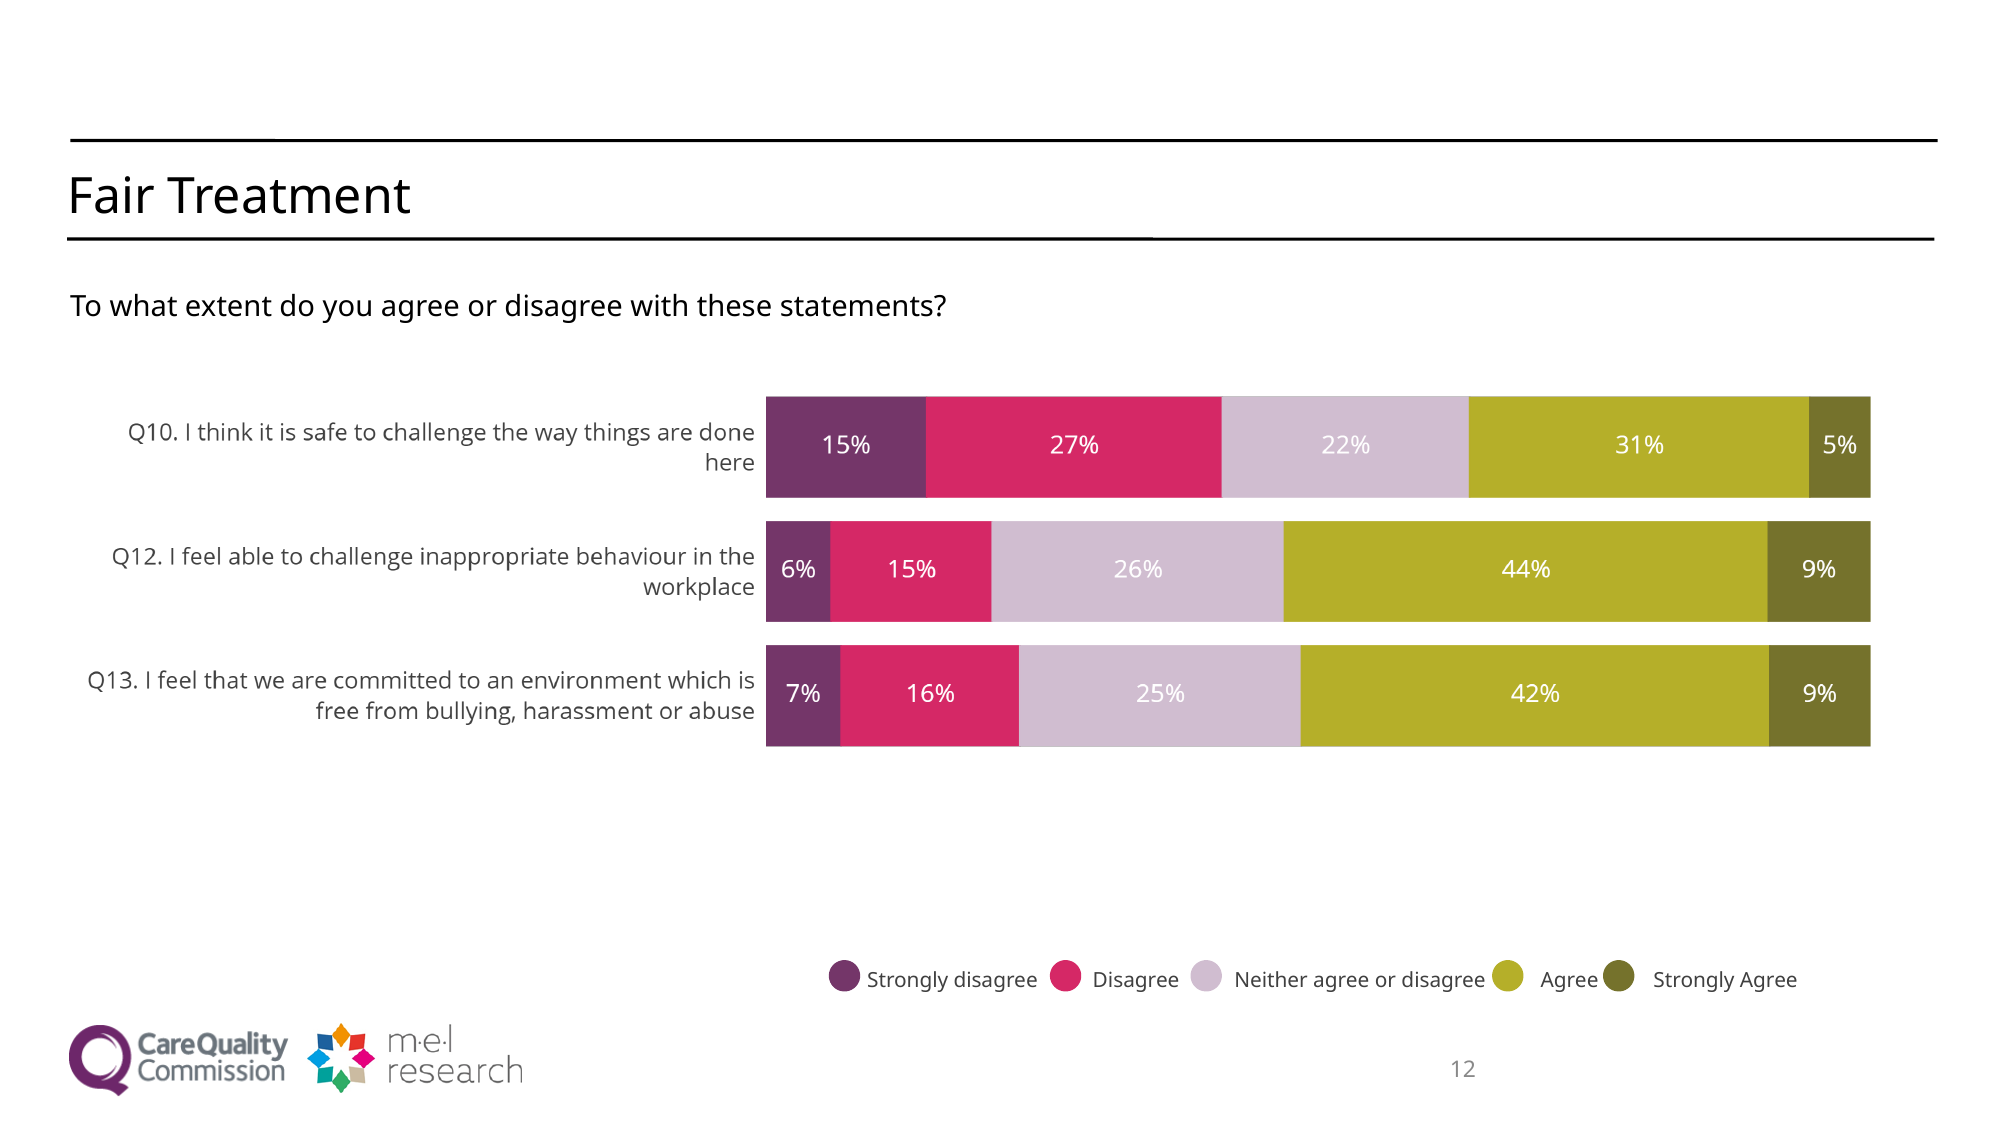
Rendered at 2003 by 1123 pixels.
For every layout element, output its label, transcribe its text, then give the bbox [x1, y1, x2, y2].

text_box Strongly disagree Disagree Neither agree or disagree Agree Strongly Agree [1070, 961, 1202, 992]
title Fair Treatment [67, 143, 1935, 232]
picture [307, 1023, 522, 1093]
text_box [1492, 960, 1524, 992]
picture [67, 1023, 291, 1099]
text_box 12 [1434, 1039, 1902, 1100]
text_box Strongly disagree Disagree Neither agree or disagree Agree Strongly Agree [867, 961, 1061, 992]
text_box Strongly disagree Disagree Neither agree or disagree Agree Strongly Agree [1512, 961, 1615, 992]
text_box [1190, 960, 1222, 992]
text_box Strongly disagree Disagree Neither agree or disagree Agree Strongly Agree [1623, 961, 1809, 992]
text_box [828, 960, 861, 992]
text_box To what extent do you agree or disagree with these statements? [70, 280, 1588, 322]
picture [68, 370, 1934, 789]
text_box [1603, 960, 1635, 992]
text_box Strongly disagree Disagree Neither agree or disagree Agree Strongly Agree [1210, 961, 1504, 992]
text_box [1049, 960, 1082, 992]
